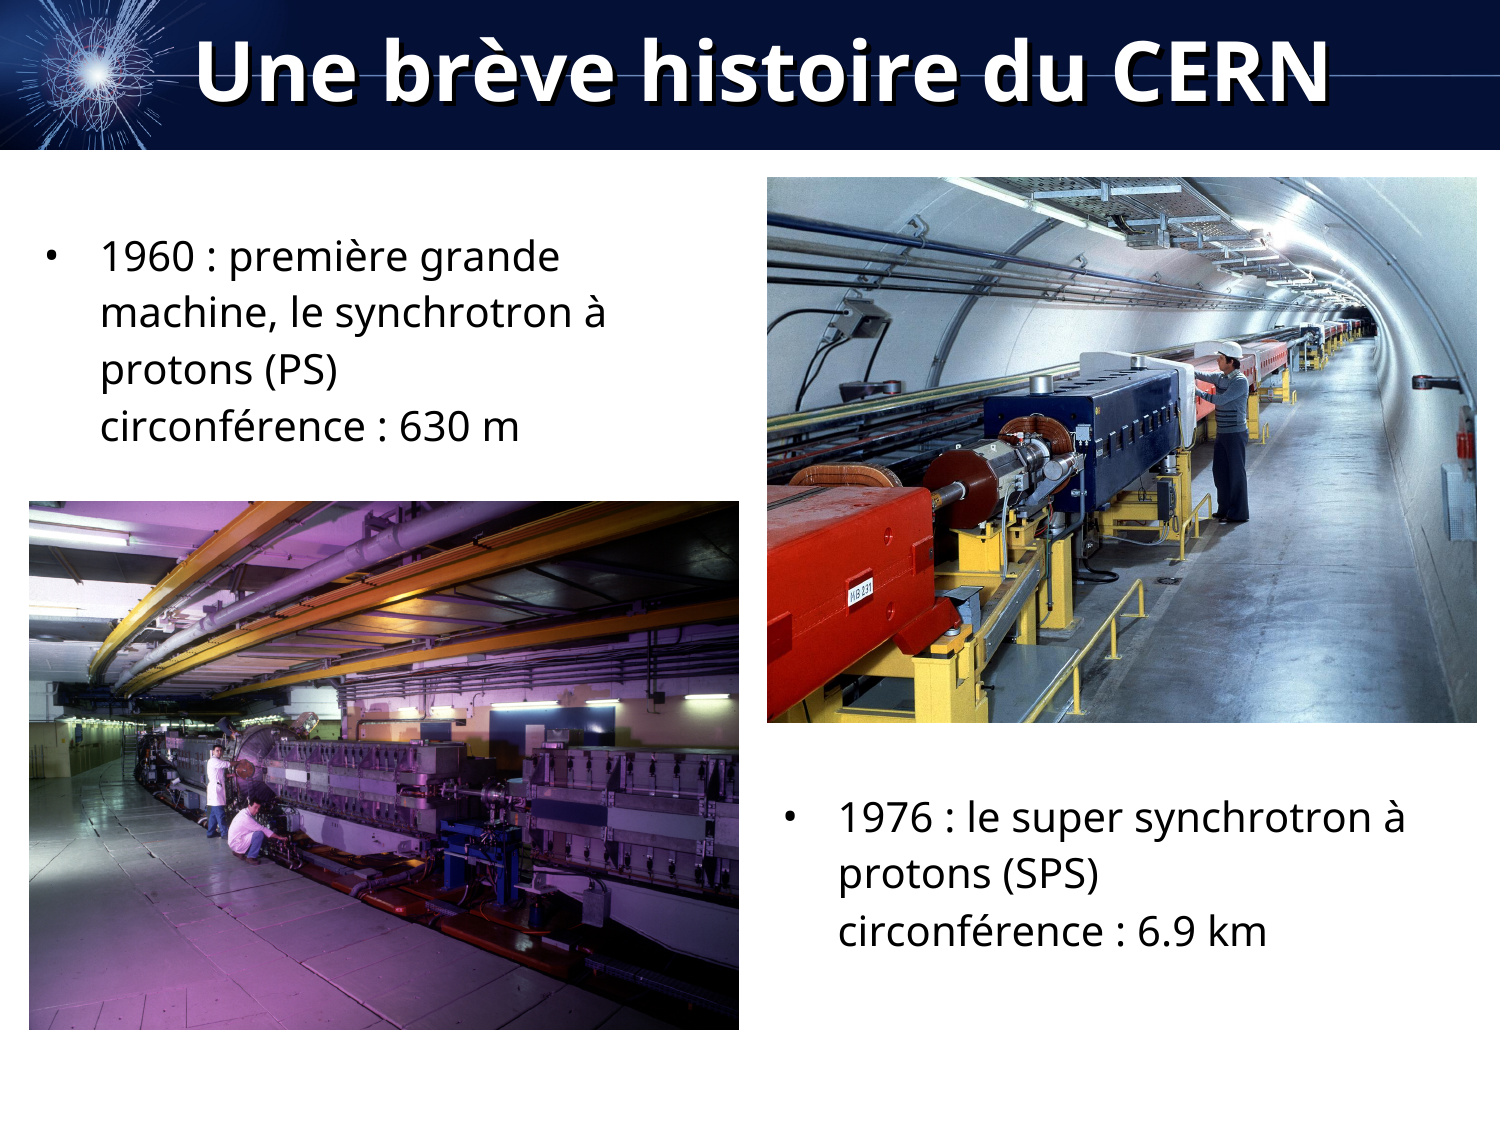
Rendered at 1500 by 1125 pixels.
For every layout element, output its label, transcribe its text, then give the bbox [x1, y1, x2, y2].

list 1976 : le super synchrotron à protons (SPS) circonférence : 6.9 km [711, 779, 1459, 1105]
picture [29, 501, 739, 1030]
title Une brève histoire du CERN [177, 11, 1500, 128]
list 1960 : première grande machine, le synchrotron à protons (PS) circonférence : 630 m [0, 218, 751, 544]
picture [767, 177, 1477, 723]
picture [0, 0, 1500, 150]
